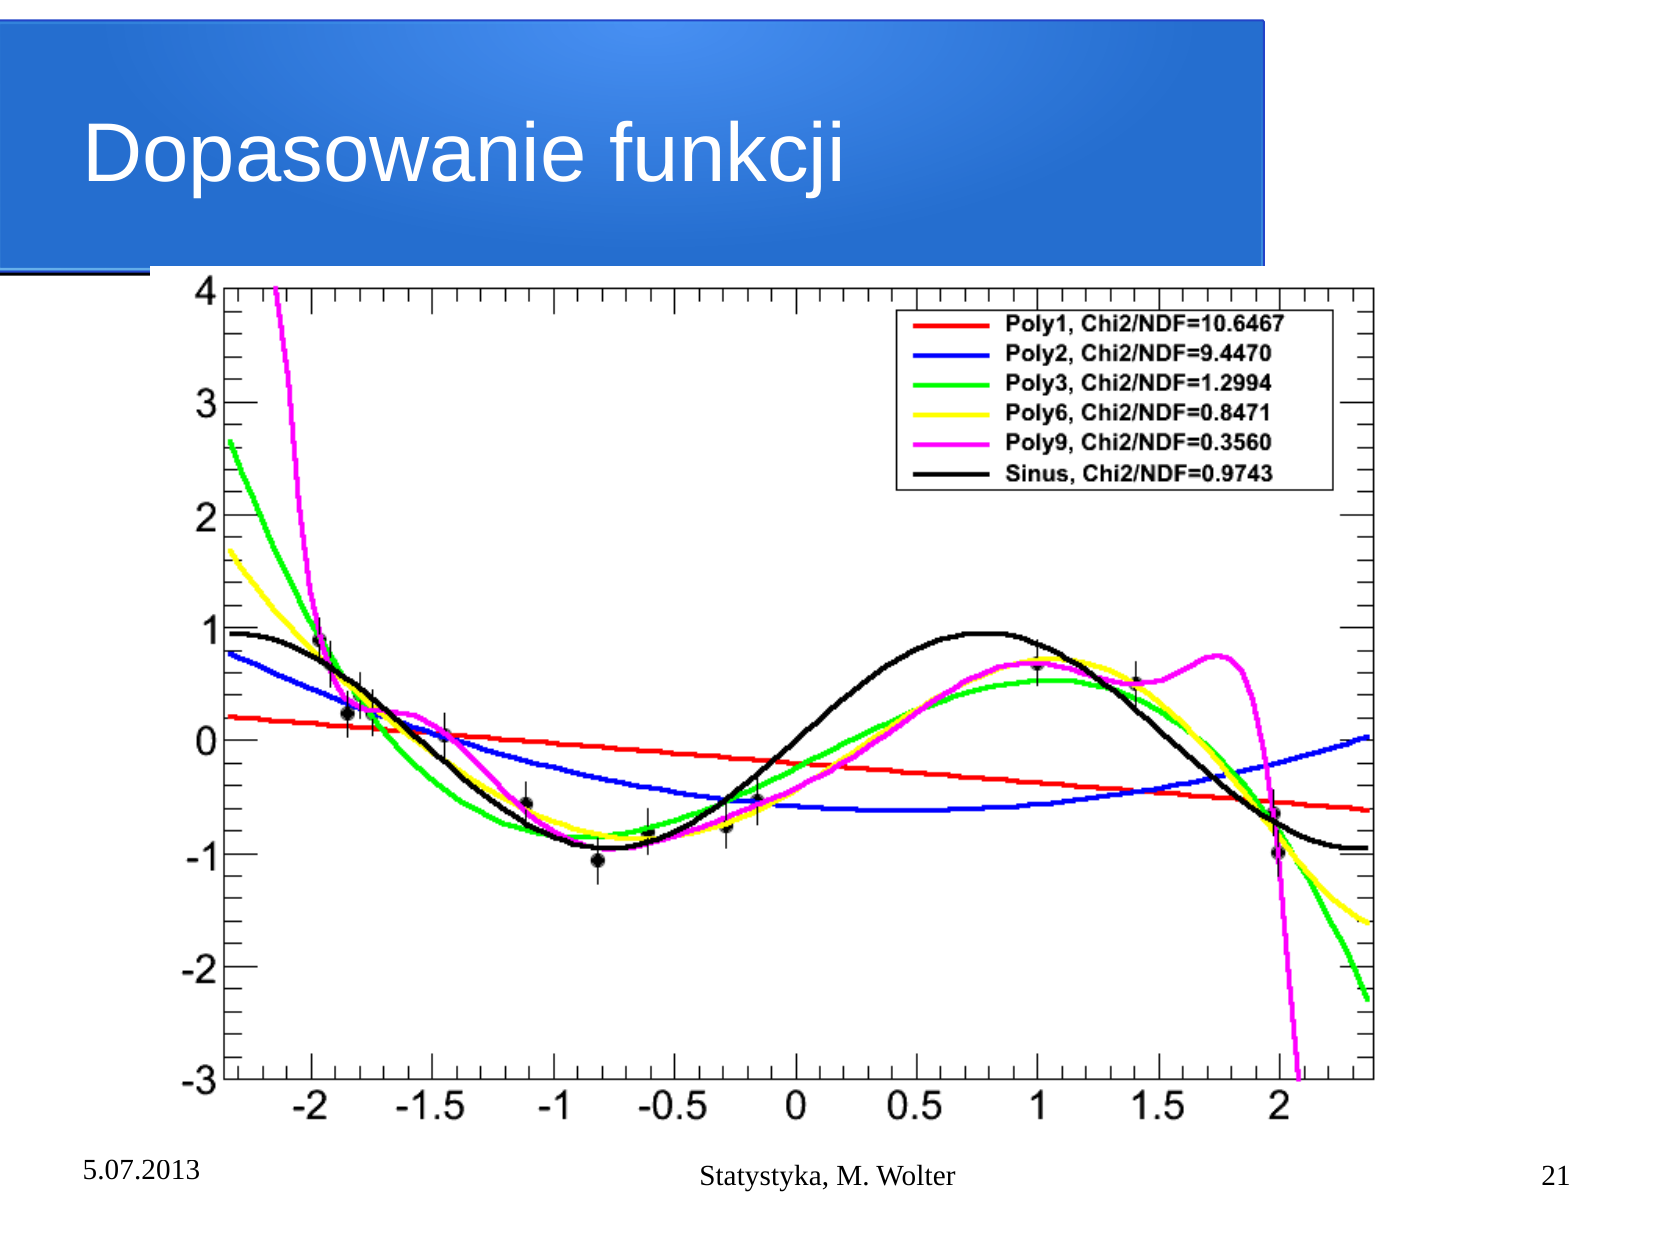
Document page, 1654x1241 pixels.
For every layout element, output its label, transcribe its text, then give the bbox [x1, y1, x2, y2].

title Dopasowanie funkcji [82, 49, 1250, 257]
picture [150, 266, 1395, 1160]
